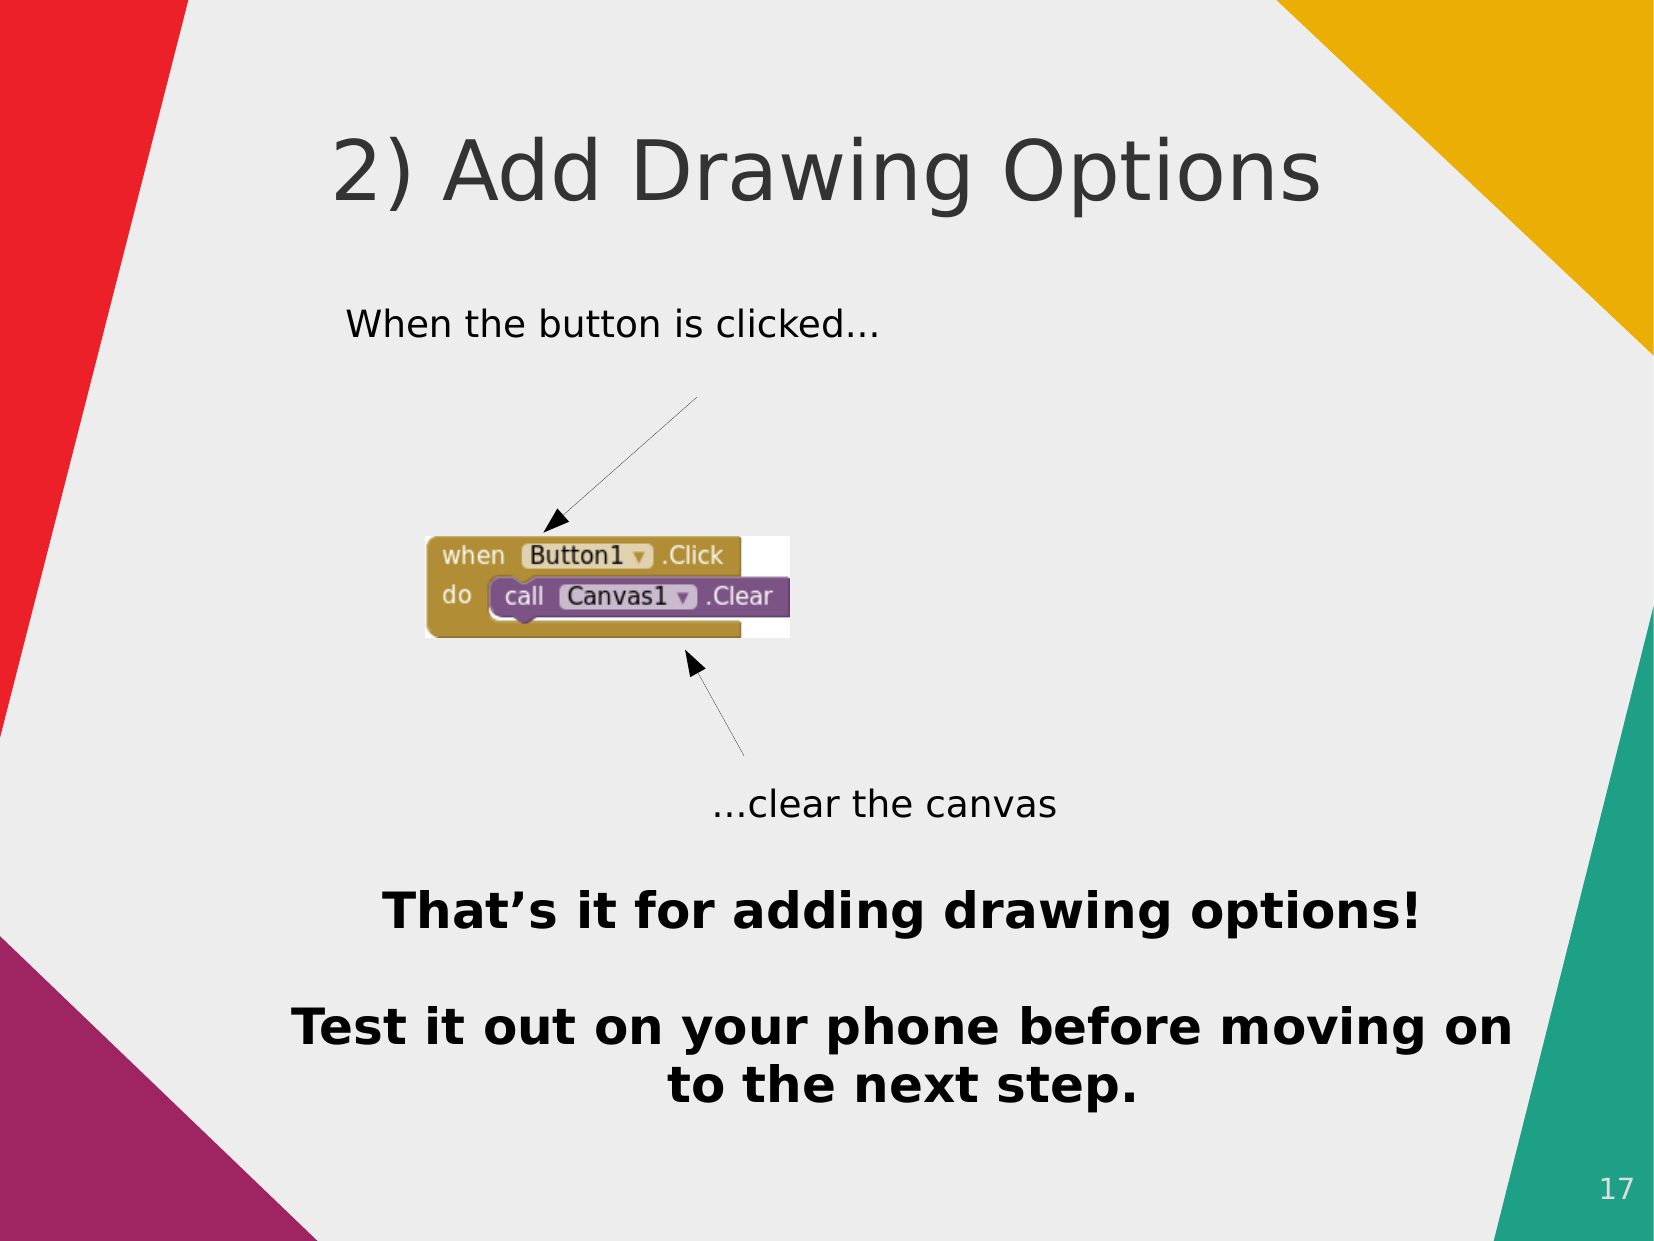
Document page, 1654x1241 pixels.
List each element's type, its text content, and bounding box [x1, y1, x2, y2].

text_box When the button is clicked... [330, 295, 1205, 354]
title 2) Add Drawing Options [114, 73, 1539, 271]
picture [425, 536, 790, 638]
text_box That’s it for adding drawing options! Test it out on your phone before moving on to the next step. [248, 874, 1560, 1123]
text_box ...clear the canvas [696, 775, 1182, 834]
